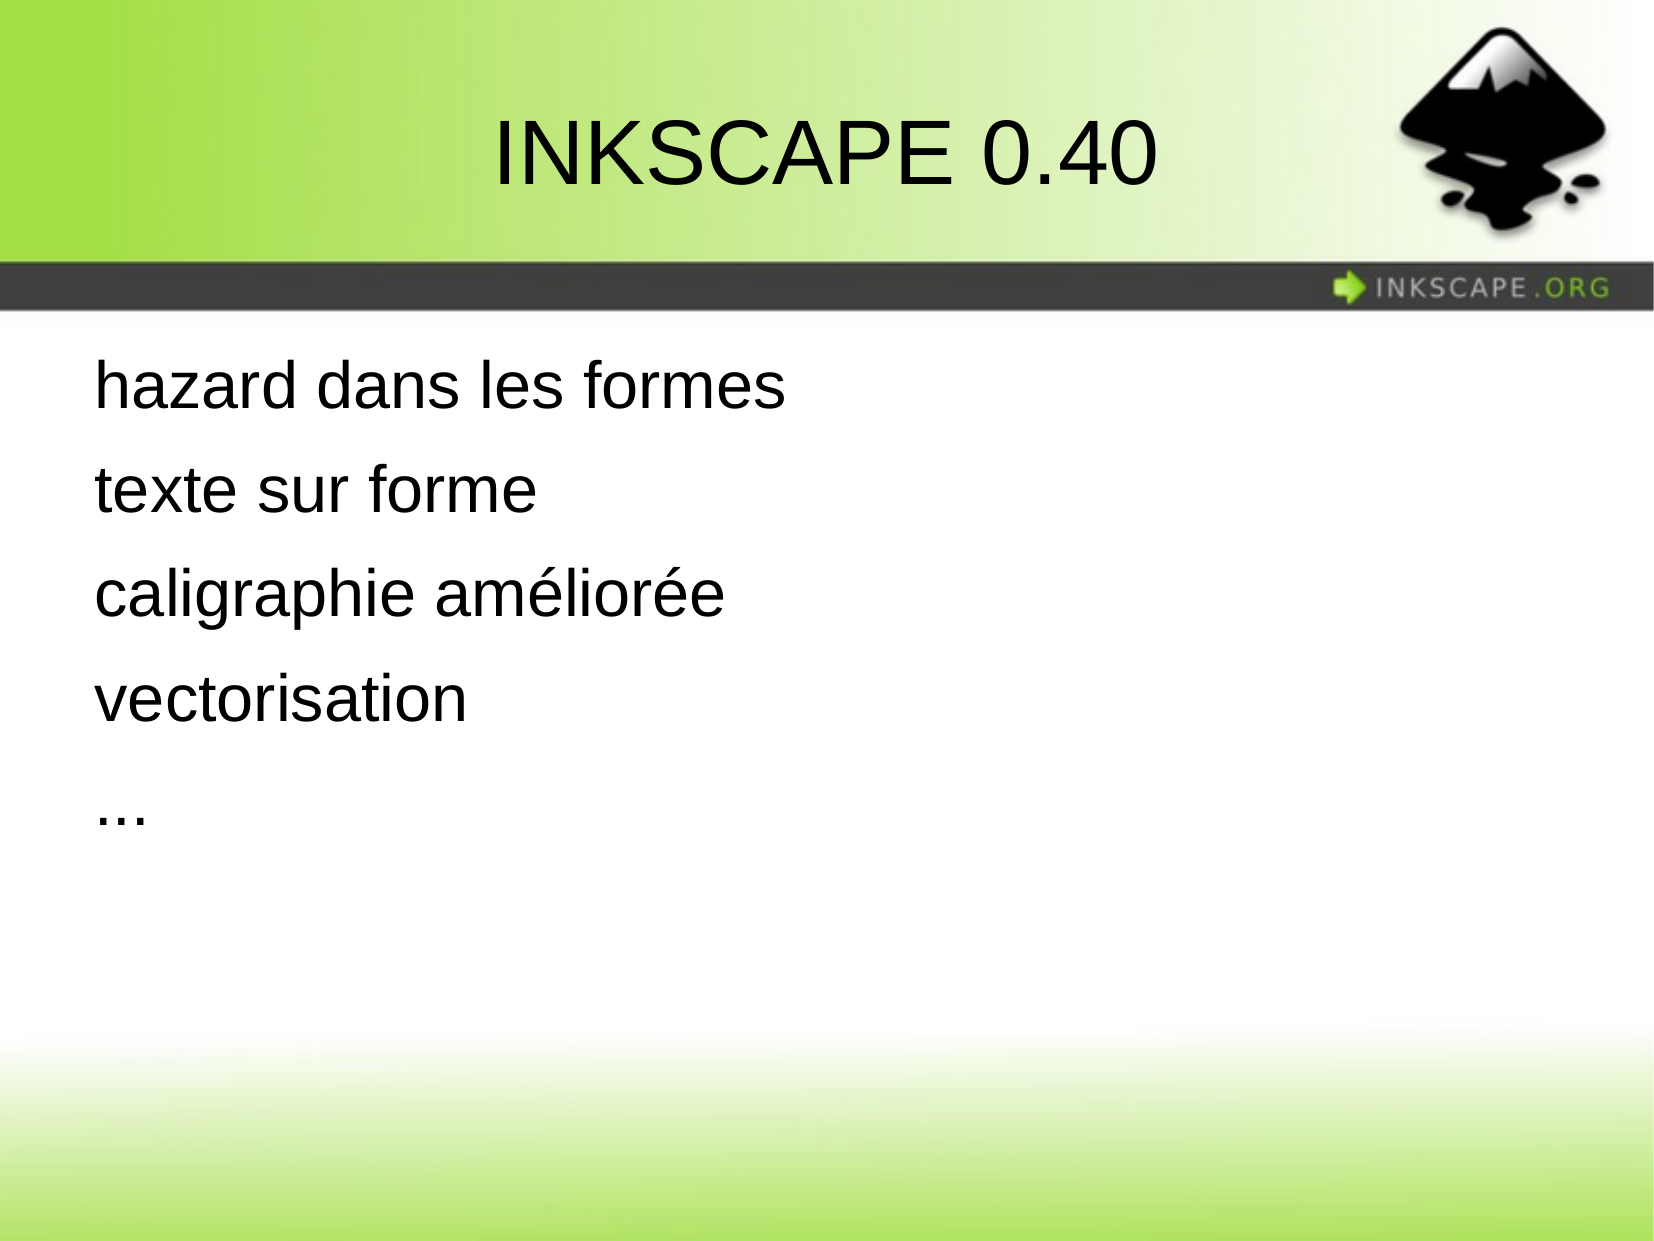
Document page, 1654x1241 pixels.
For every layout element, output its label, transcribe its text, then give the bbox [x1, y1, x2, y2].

title INKSCAPE 0.40 [82, 49, 1571, 257]
picture [0, 0, 1654, 1241]
list hazard dans les formes texte sur forme caligraphie améliorée vectorisation ... [76, 347, 1565, 1152]
